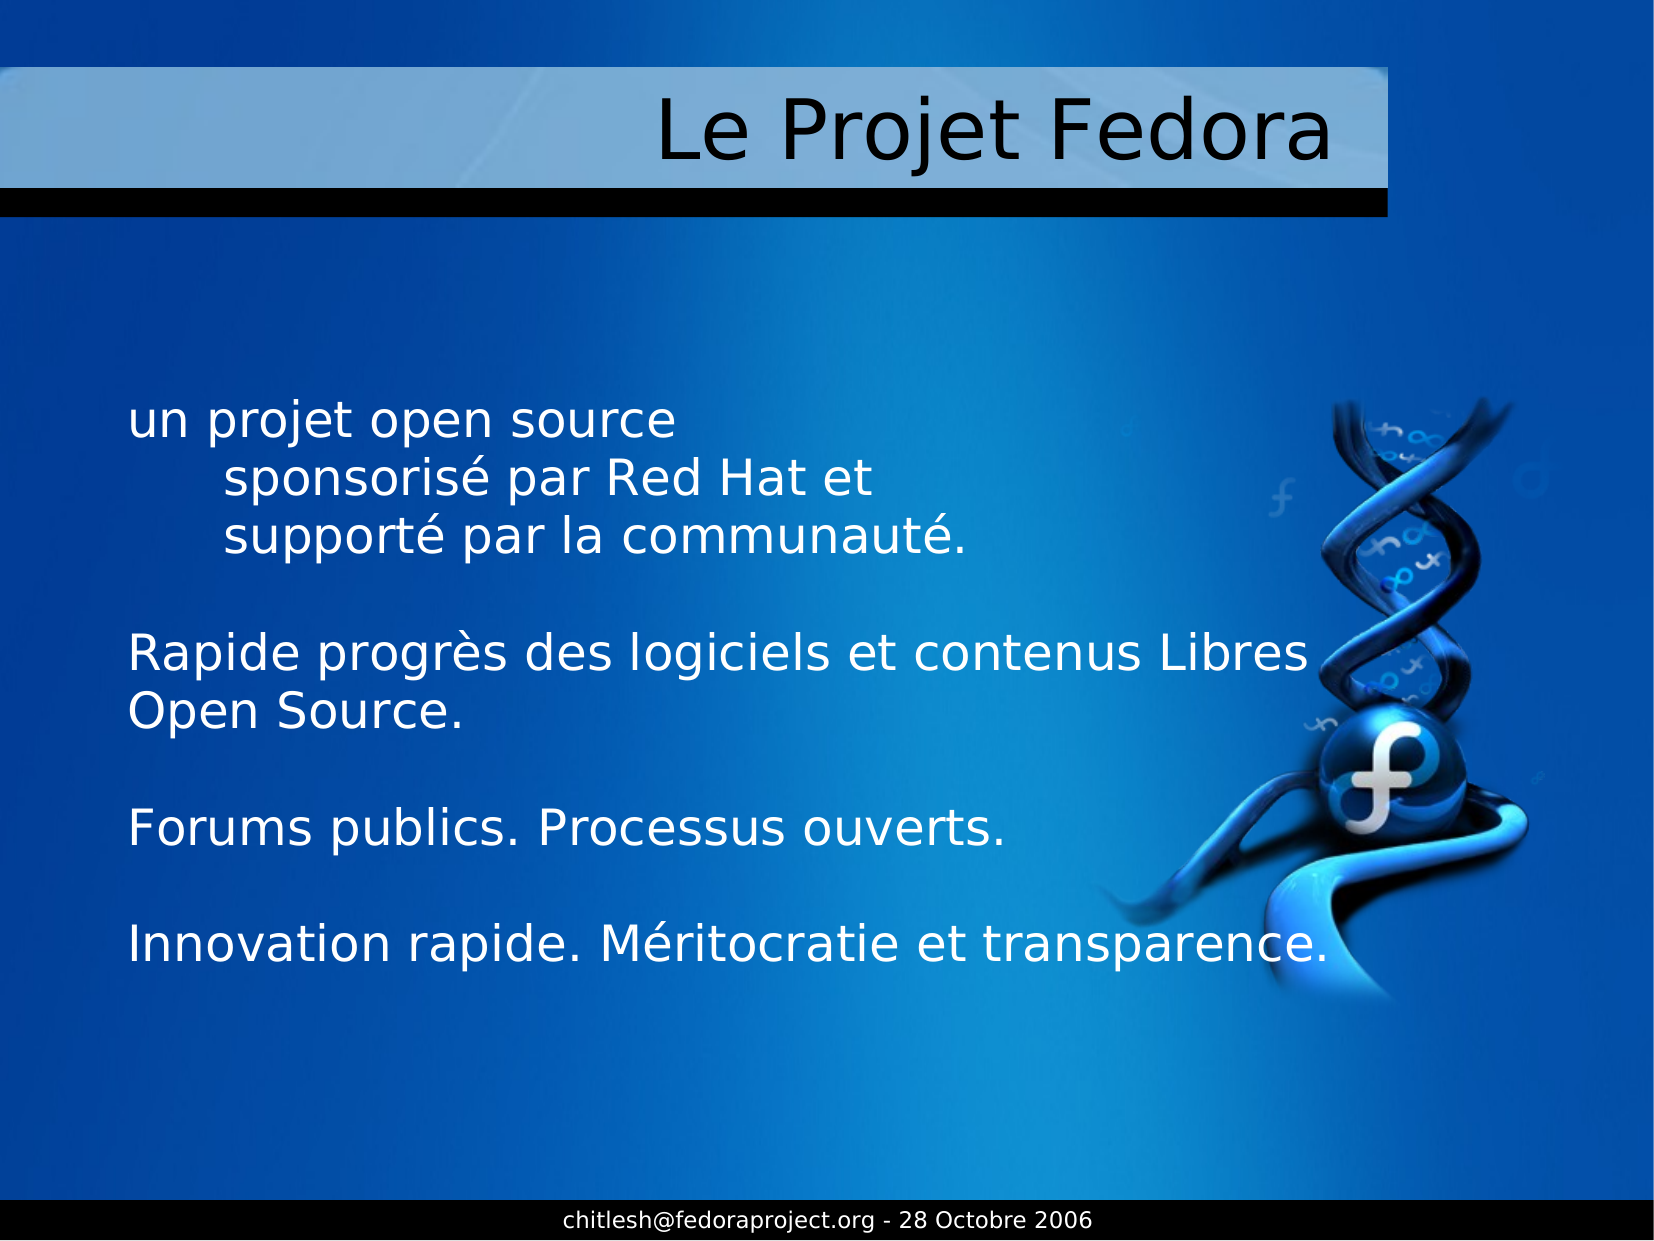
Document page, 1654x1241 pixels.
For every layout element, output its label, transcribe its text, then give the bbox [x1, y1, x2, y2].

picture [0, 0, 1654, 1200]
text_box un projet open source sponsorisé par Red Hat et supporté par la communauté. Rapide progrès des logiciels et contenus Libres Open Source. Forums publics. Processus ouverts. Innovation rapide. Méritocratie et transparence. [112, 383, 1322, 1040]
text_box Le Projet Fedora [639, 75, 1351, 187]
